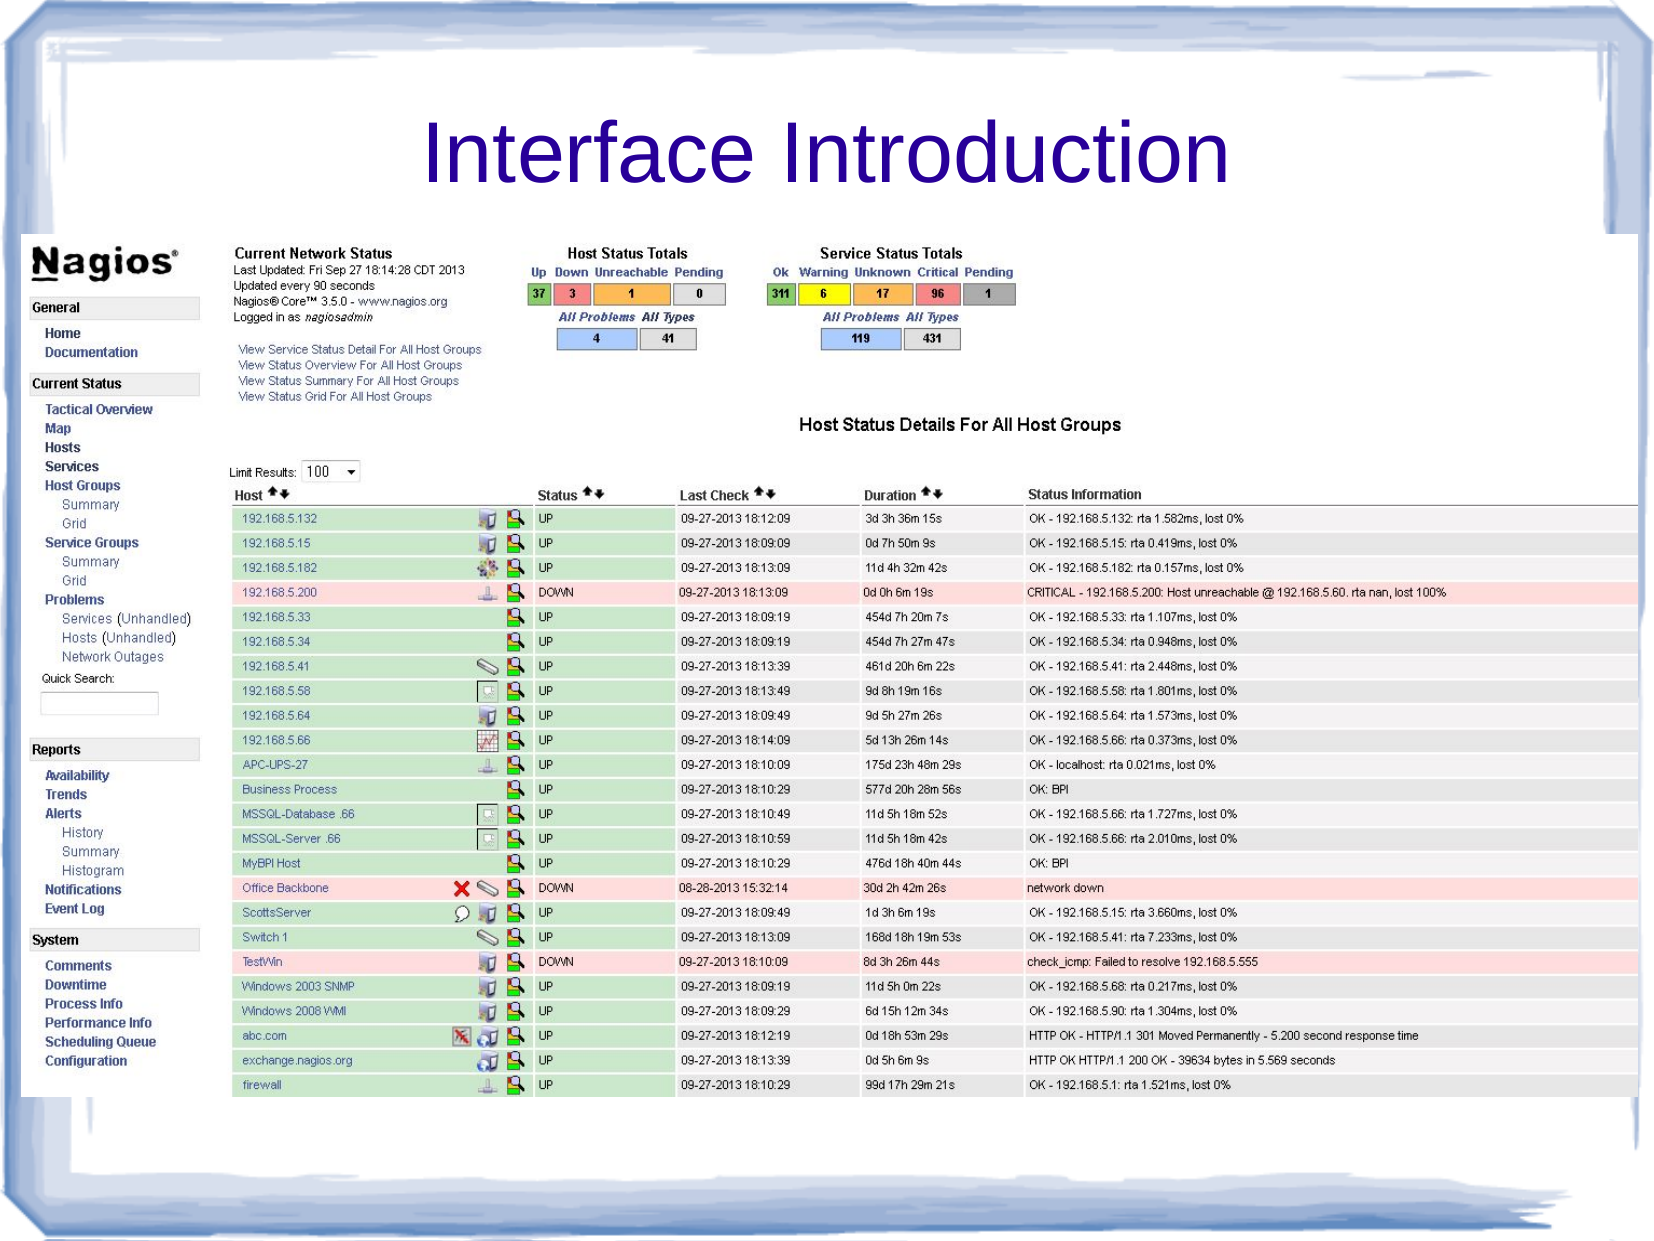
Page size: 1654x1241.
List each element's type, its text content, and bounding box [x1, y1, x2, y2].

picture [0, 0, 1654, 1241]
title Interface Introduction [82, 49, 1571, 234]
